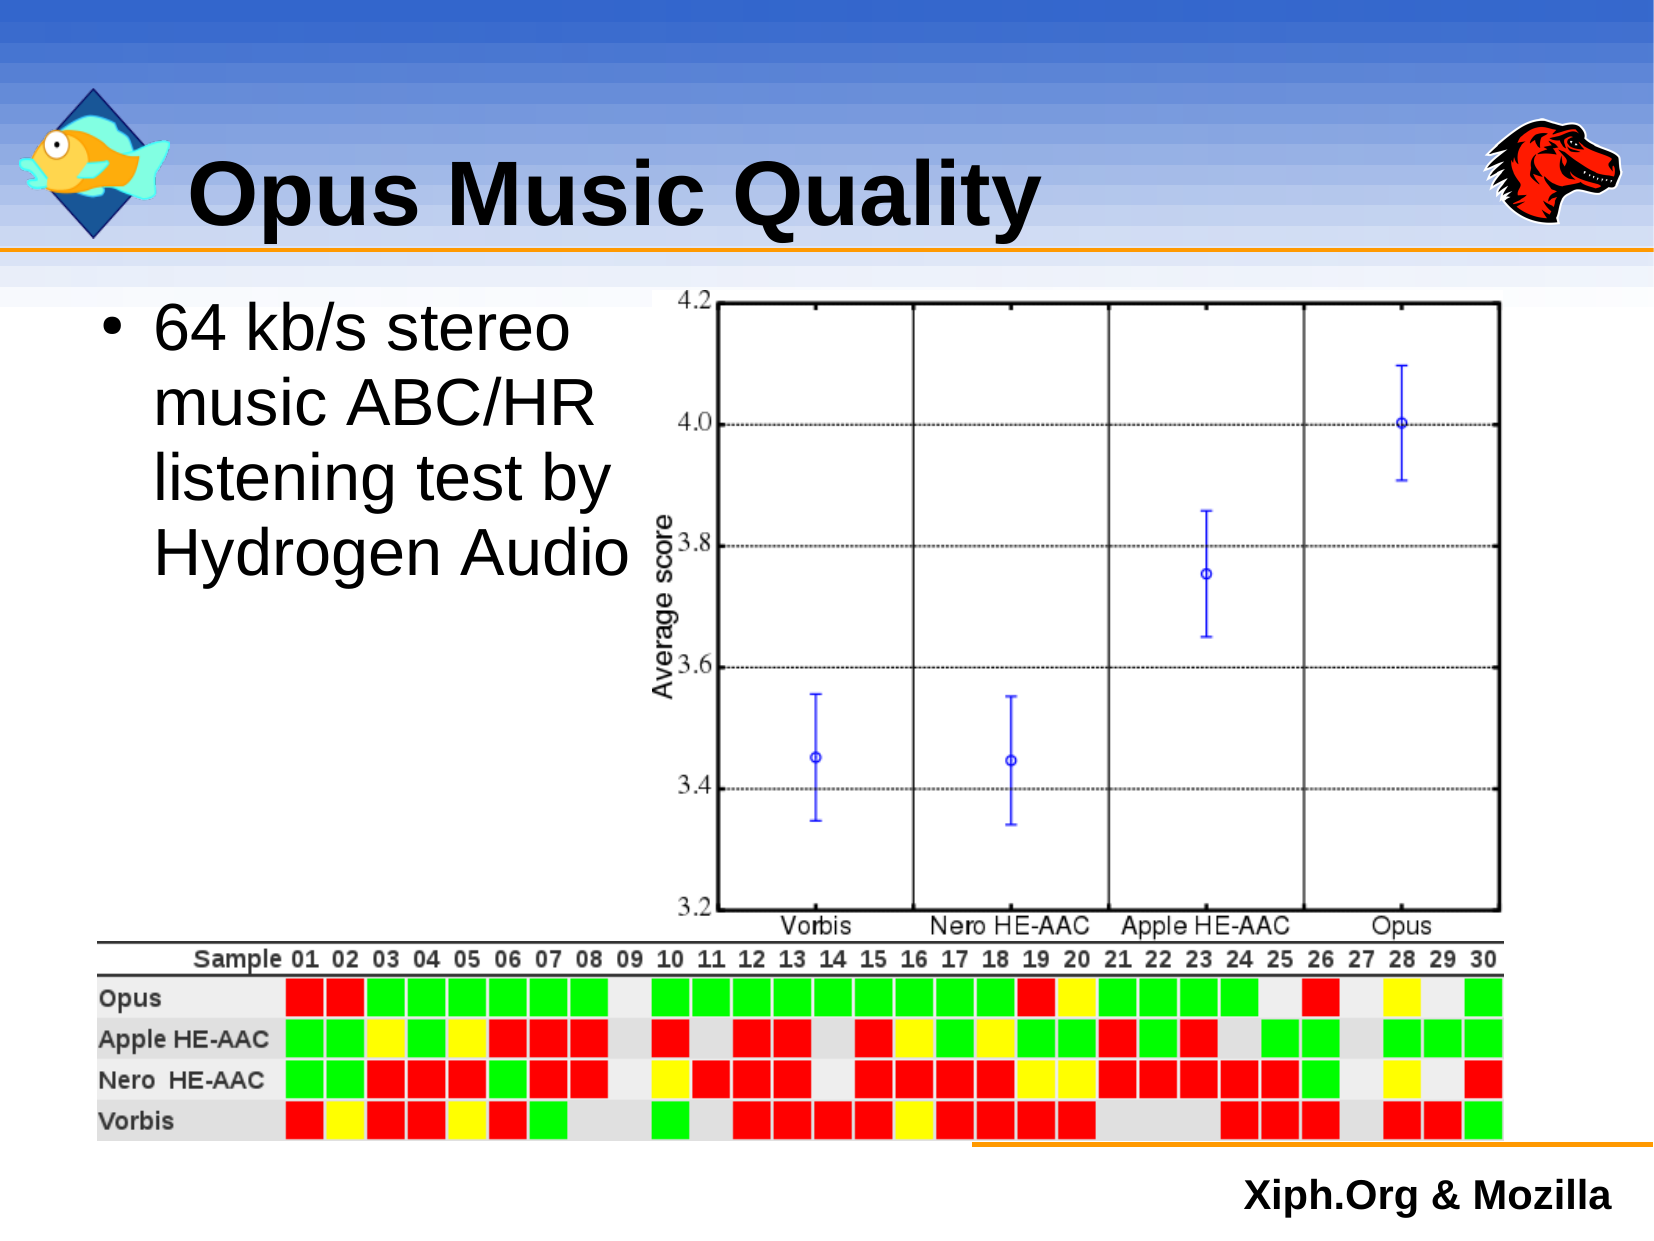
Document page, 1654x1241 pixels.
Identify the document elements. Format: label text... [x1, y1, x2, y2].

picture [0, 0, 1654, 248]
list 64 kb/s stereo music ABC/HR listening test by Hydrogen Audio [82, 290, 676, 938]
picture [0, 252, 1654, 1241]
title Opus Music Quality [187, 52, 1571, 245]
